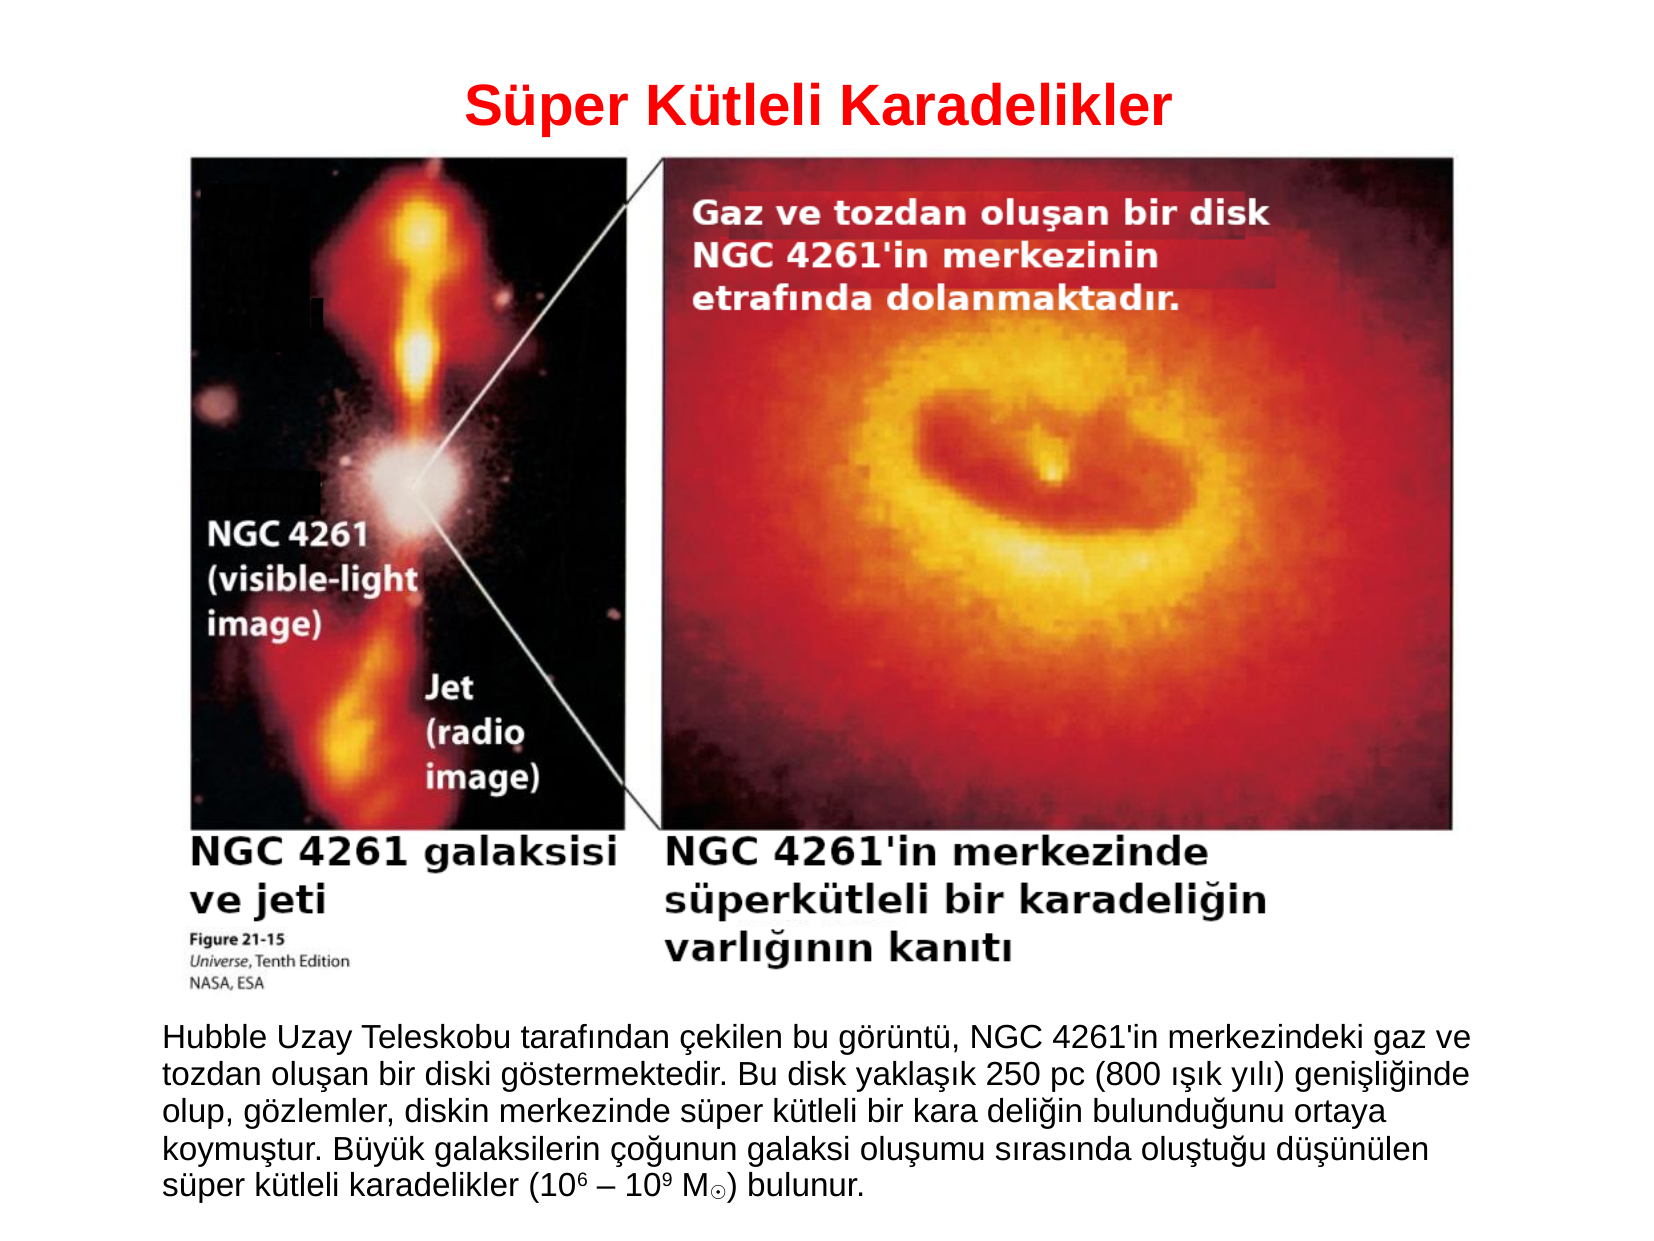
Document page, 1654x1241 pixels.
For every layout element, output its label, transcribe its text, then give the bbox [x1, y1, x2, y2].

picture [165, 149, 1486, 1012]
text_box Süper Kütleli Karadelikler [294, 65, 1345, 146]
text_box Hubble Uzay Teleskobu tarafından çekilen bu görüntü, NGC 4261'in merkezindeki gaz ve tozdan oluşan bir diski göstermektedir. Bu disk yaklaşık 250 pc (800 ışık yılı) genişliğinde olup, gözlemler, diskin merkezinde süper kütleli bir kara deliğin bulunduğunu ortaya koymuştur. Büyük galaksilerin çoğunun galaksi oluşumu sırasında oluştuğu düşünülen süper kütleli karadelikler (106 – 109 M☉) bulunur. [147, 1011, 1531, 1229]
